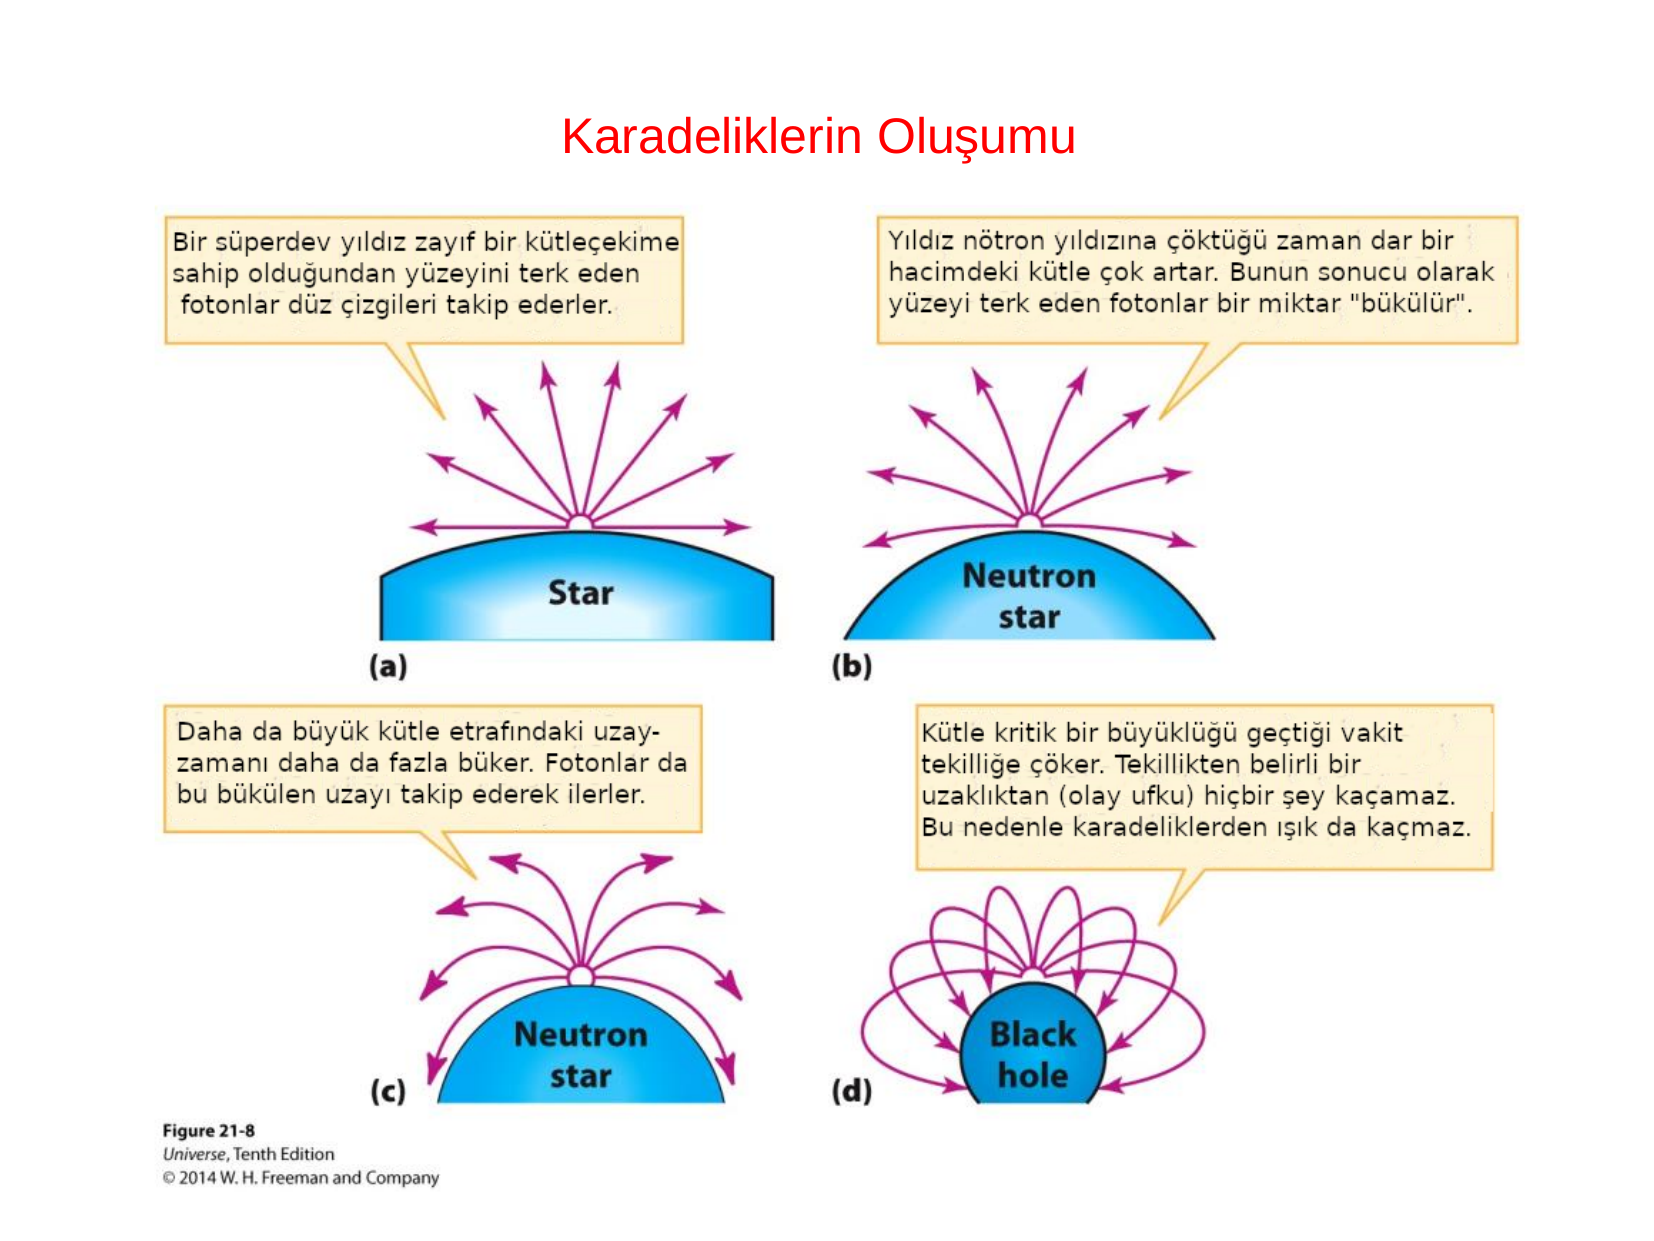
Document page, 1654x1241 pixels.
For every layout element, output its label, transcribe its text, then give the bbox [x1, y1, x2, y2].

picture [138, 194, 1546, 1203]
text_box Karadeliklerin Oluşumu [294, 100, 1345, 172]
